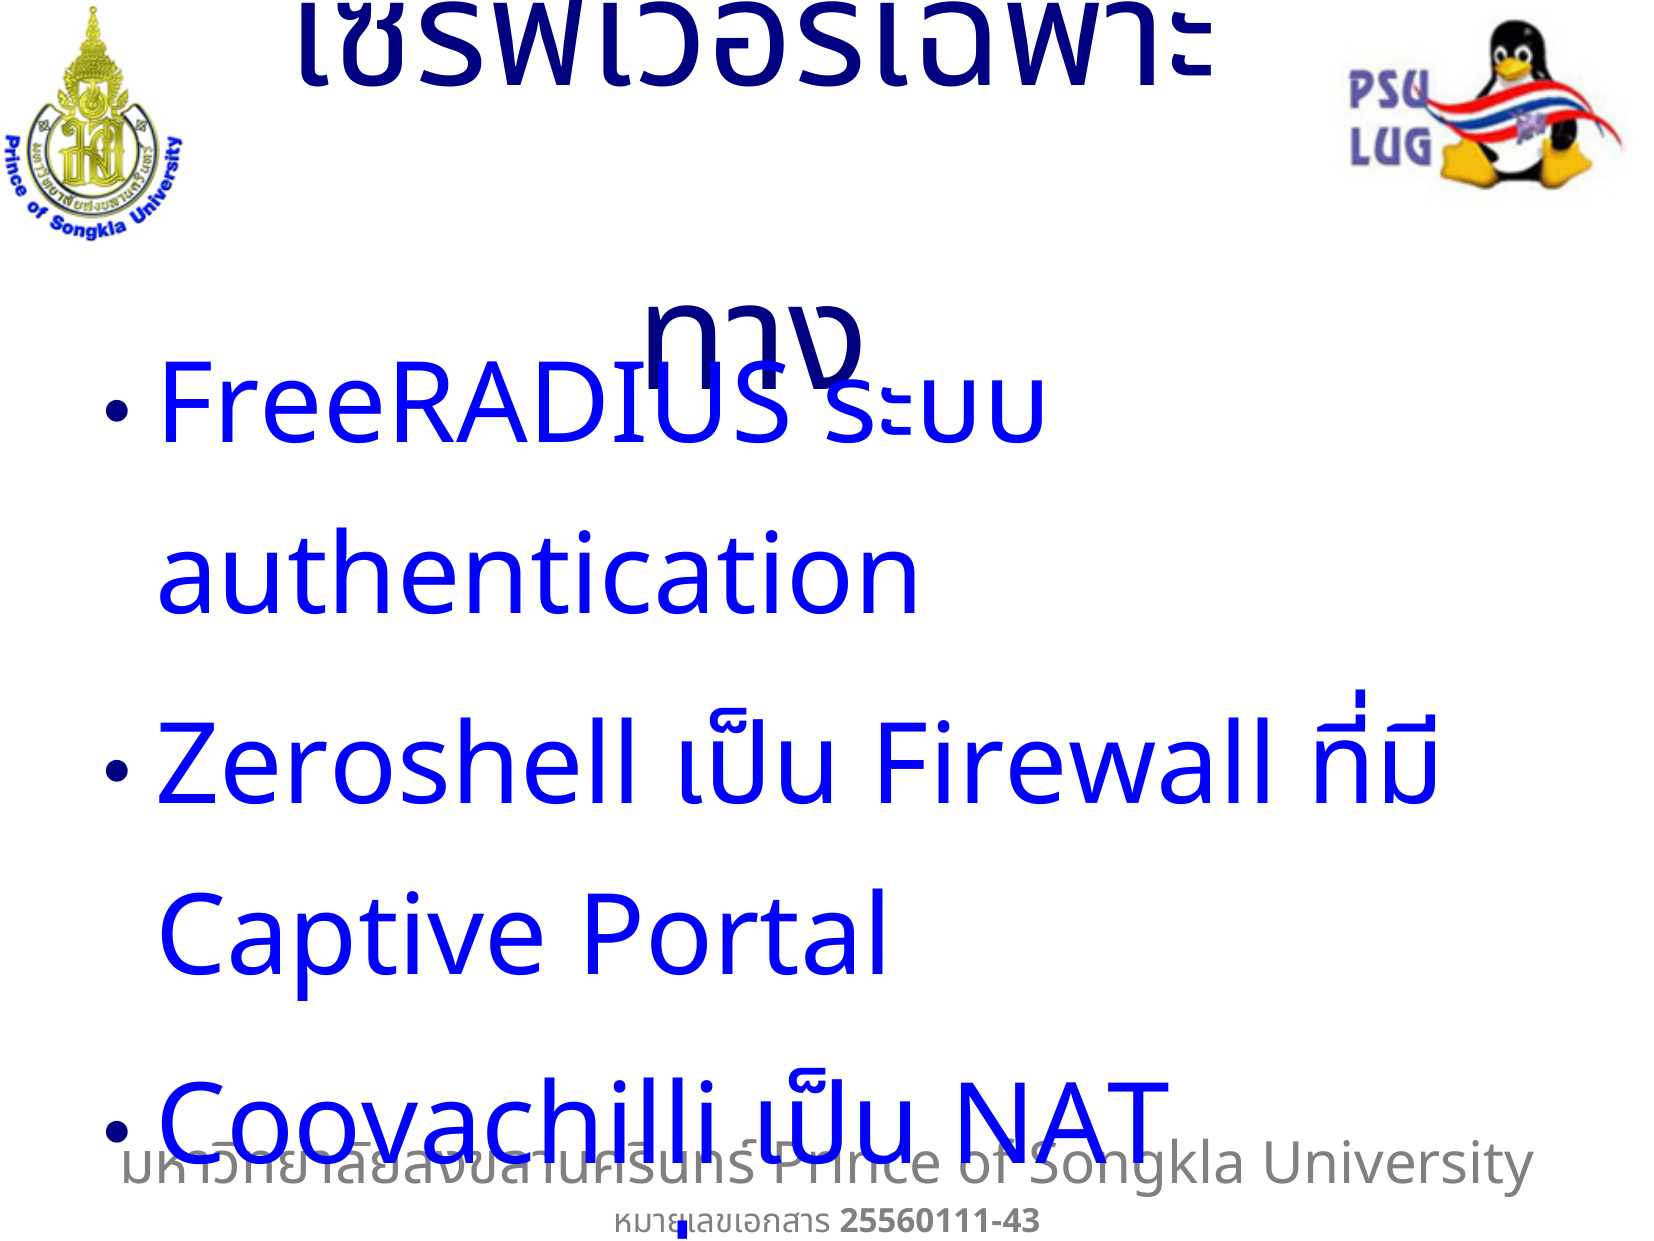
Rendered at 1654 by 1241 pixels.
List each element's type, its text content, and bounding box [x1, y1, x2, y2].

list FreeRADIUS ระบบ authentication Zeroshell เป็น Firewall ที่มี Captive Portal Coovachilli เป็น NAT gateway ที่มี Captive Portal [84, 322, 1573, 1042]
title เซิร์ฟเวอร์เฉพาะทาง [206, 0, 1299, 322]
picture [0, 0, 185, 247]
picture [1328, 10, 1642, 207]
